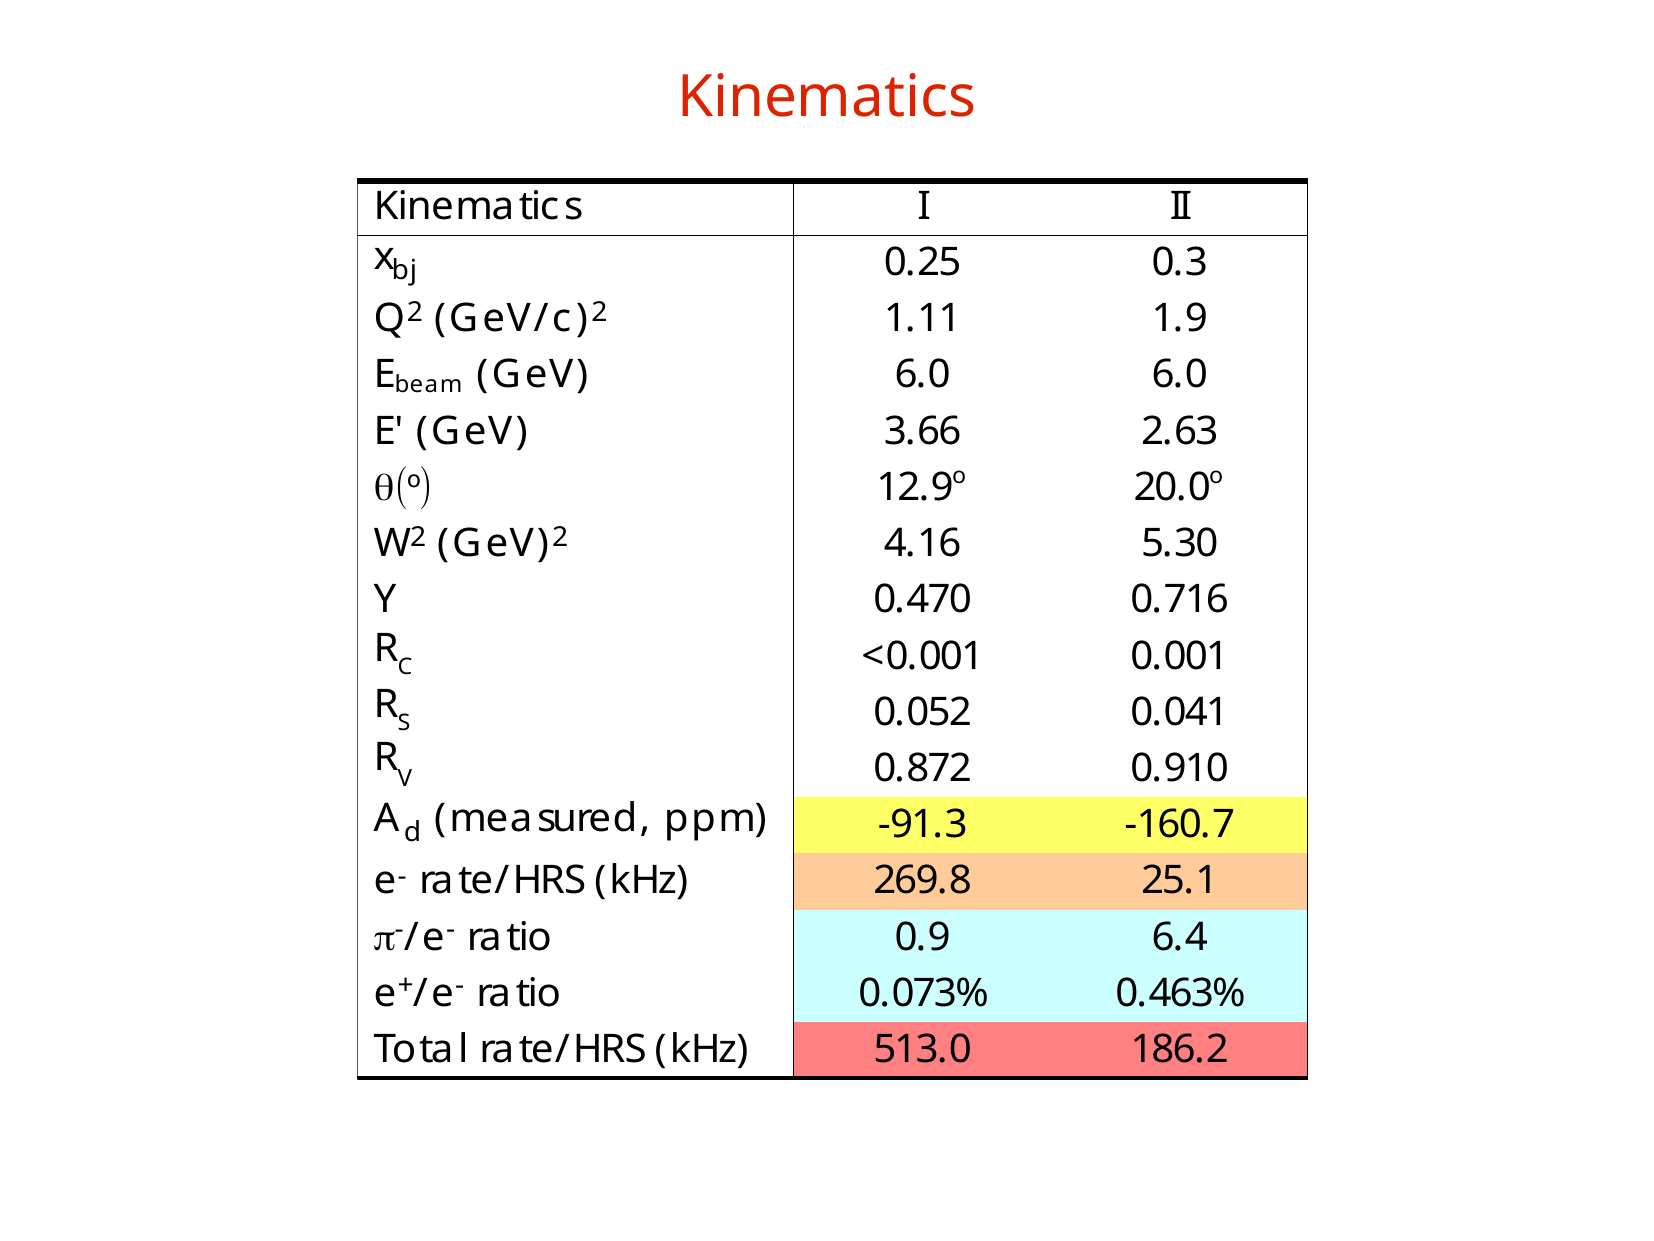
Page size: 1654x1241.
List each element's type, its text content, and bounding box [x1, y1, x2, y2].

text_box Kinematics [121, 31, 1533, 135]
chart [357, 178, 1312, 1084]
